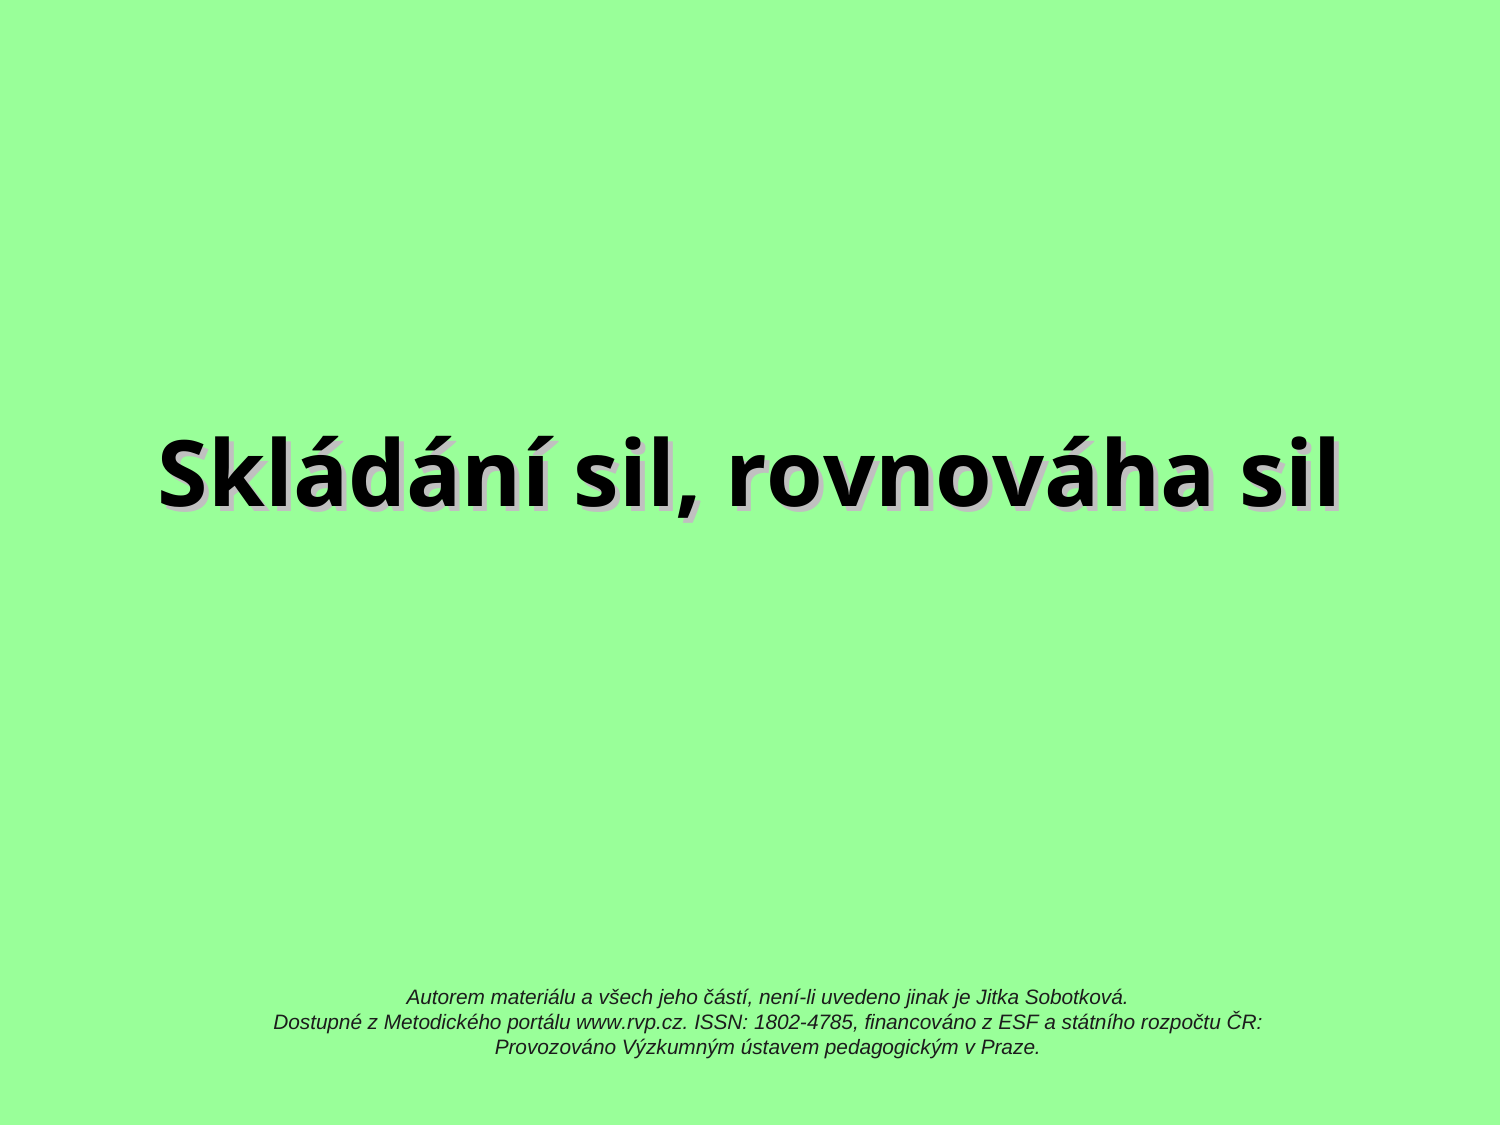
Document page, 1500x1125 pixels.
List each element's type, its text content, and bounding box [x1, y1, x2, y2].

text_box Autorem materiálu a všech jeho částí, není-li uvedeno jinak je Jitka Sobotková. Dostupné z Metodického portálu www.rvp.cz. ISSN: 1802-4785, financováno z ESF a státního rozpočtu ČR: Provozováno Výzkumným ústavem pedagogickým v Praze. [183, 976, 1353, 1067]
title Skládání sil, rovnováha sil [112, 349, 1388, 591]
